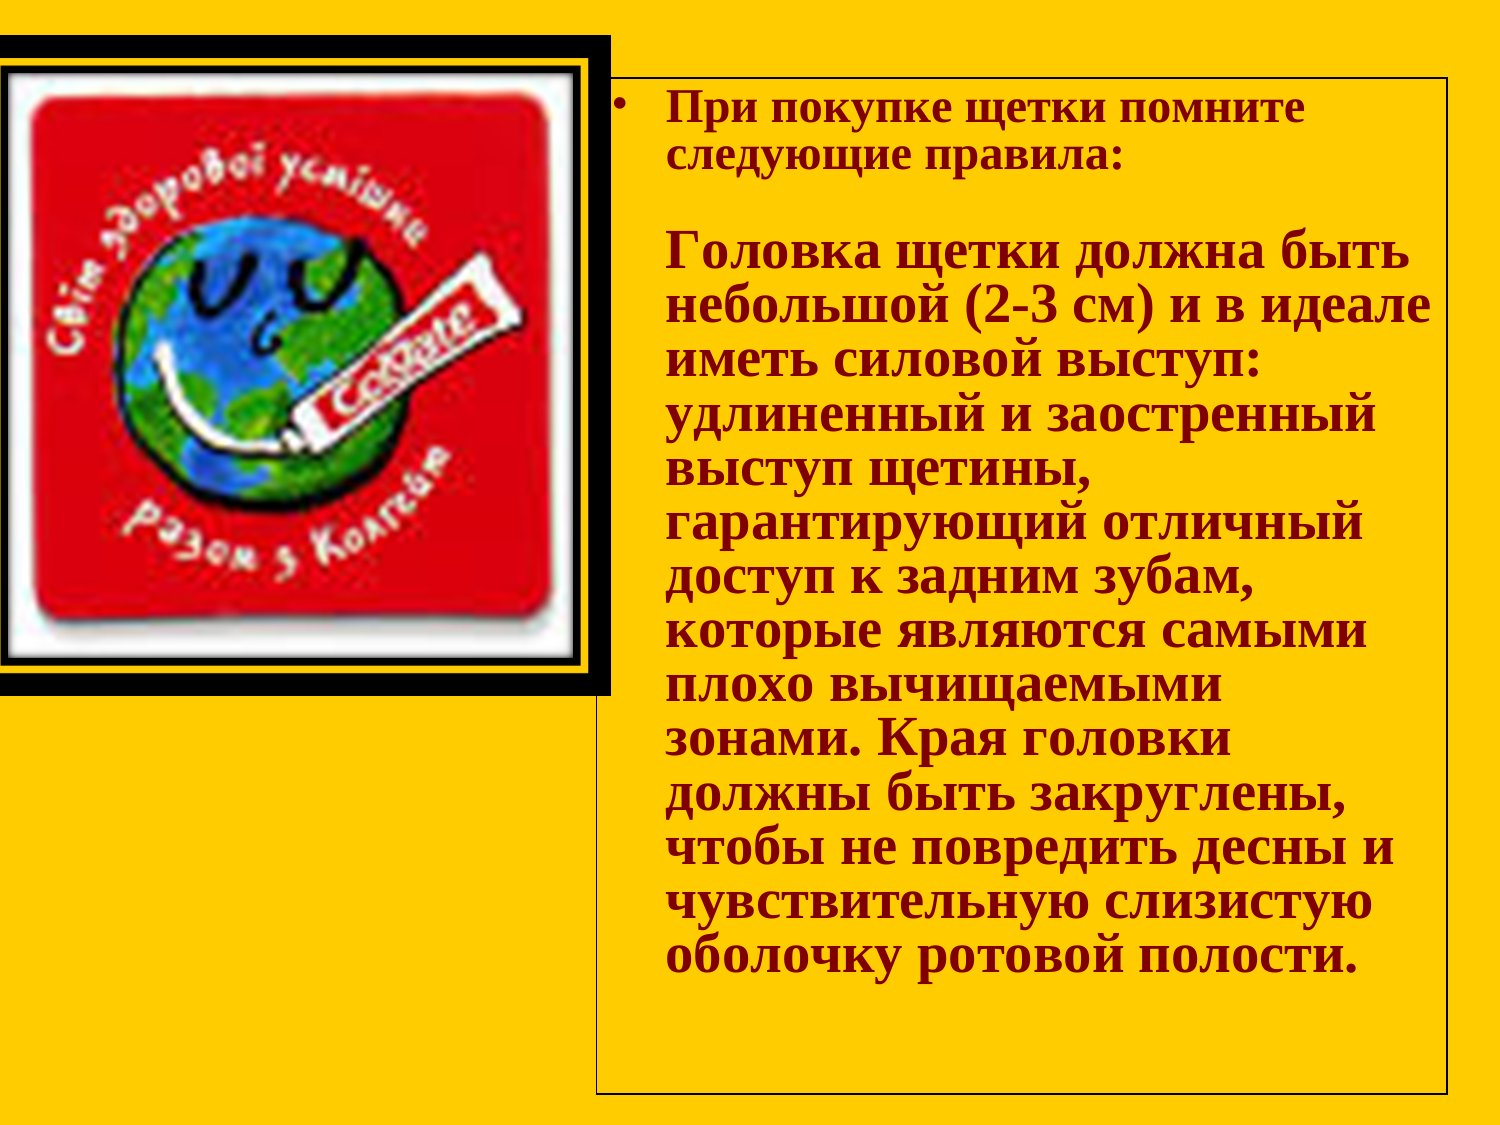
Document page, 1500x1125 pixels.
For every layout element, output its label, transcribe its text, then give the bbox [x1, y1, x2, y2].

list При покупке щетки помните следующие правила: Головка щетки должна быть небольшой (2-3 см) и в идеале иметь силовой выступ: удлиненный и заостренный выступ щетины, гарантирующий отличный доступ к задним зубам, которые являются самыми плохо вычищаемыми зонами. Края головки должны быть закруглены, чтобы не повредить десны и чувствительную слизистую оболочку ротовой полости. [596, 78, 1447, 1094]
picture [0, 35, 611, 696]
